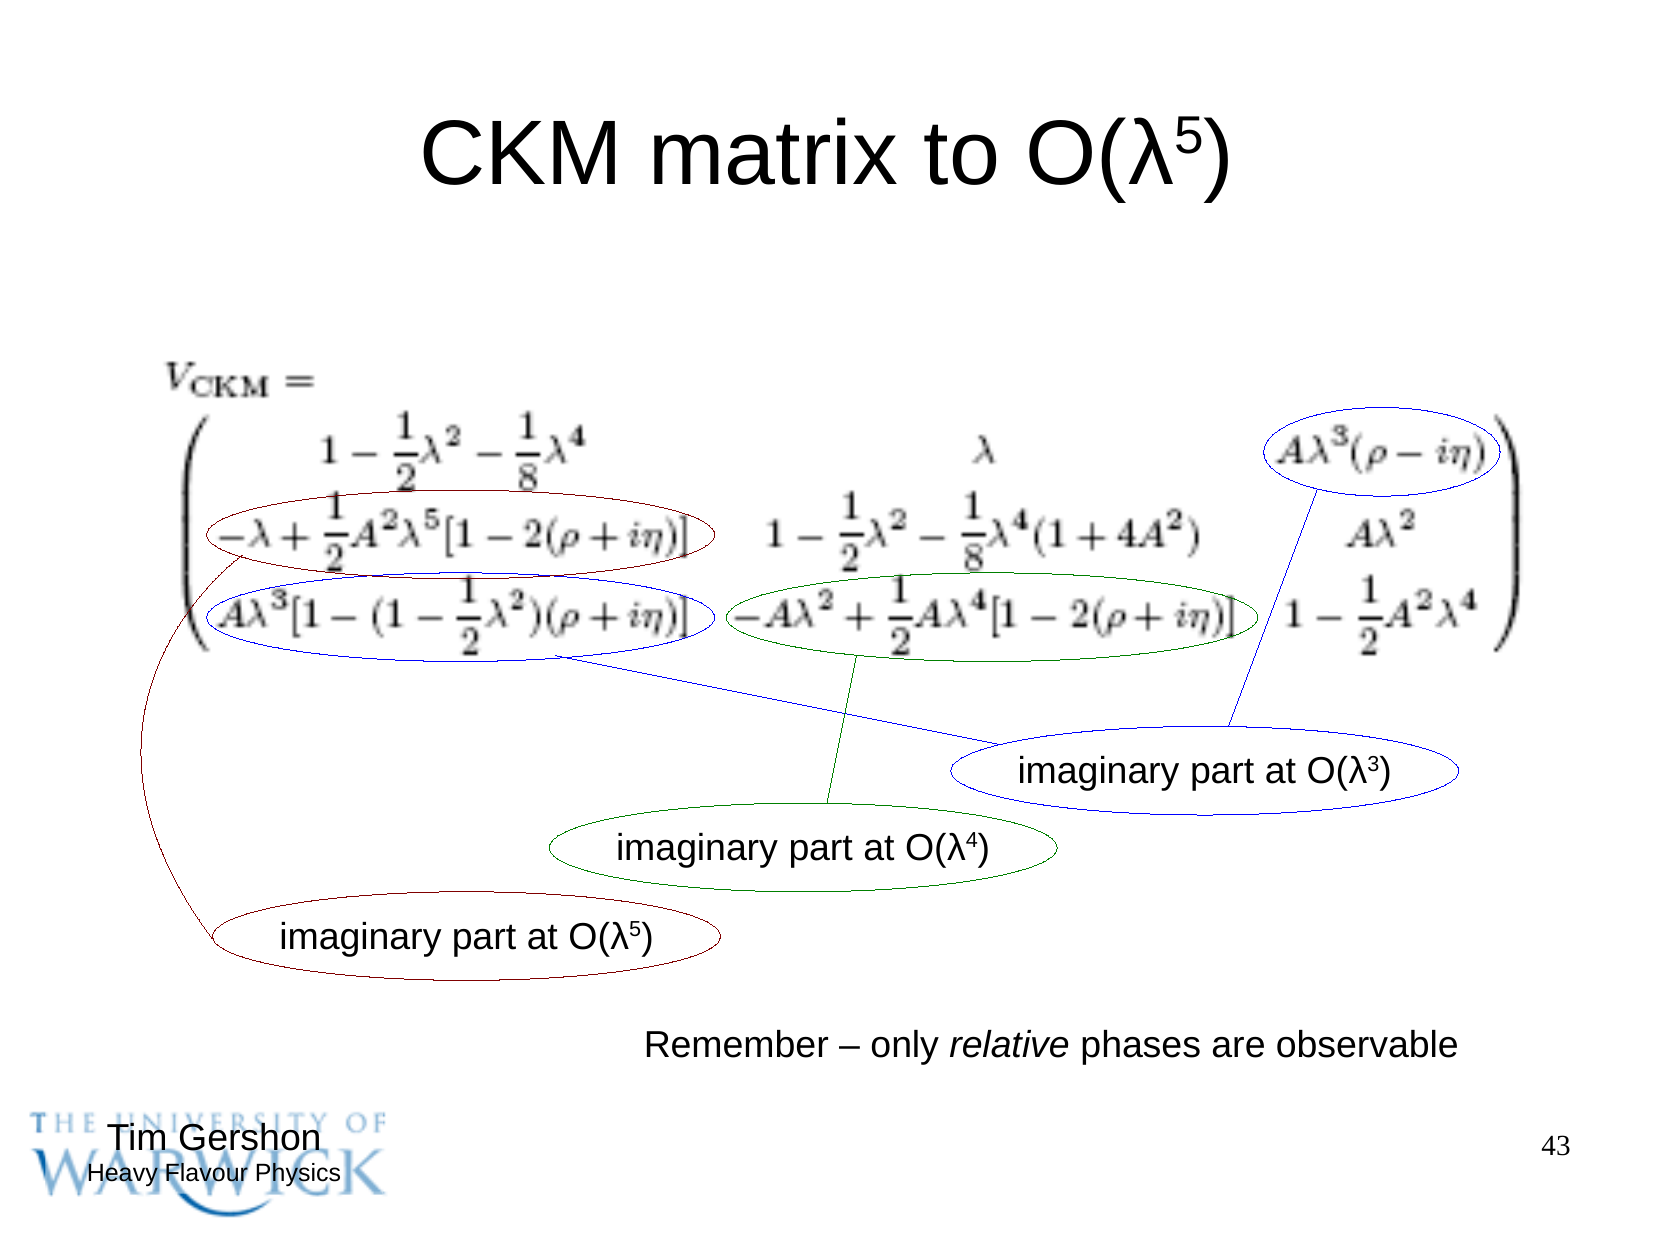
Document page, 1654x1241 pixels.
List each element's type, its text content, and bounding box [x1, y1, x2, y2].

text_box imaginary part at O(λ3) [950, 726, 1459, 816]
text_box imaginary part at O(λ4) [549, 803, 1058, 892]
text_box Remember – only relative phases are observable [608, 1015, 1495, 1115]
text_box imaginary part at O(λ5) [212, 891, 721, 981]
picture [19, 1106, 406, 1232]
title CKM matrix to O(λ5) [82, 56, 1571, 250]
picture [120, 339, 1534, 698]
text_box Tim Gershon Heavy Flavour Physics [45, 1108, 383, 1194]
